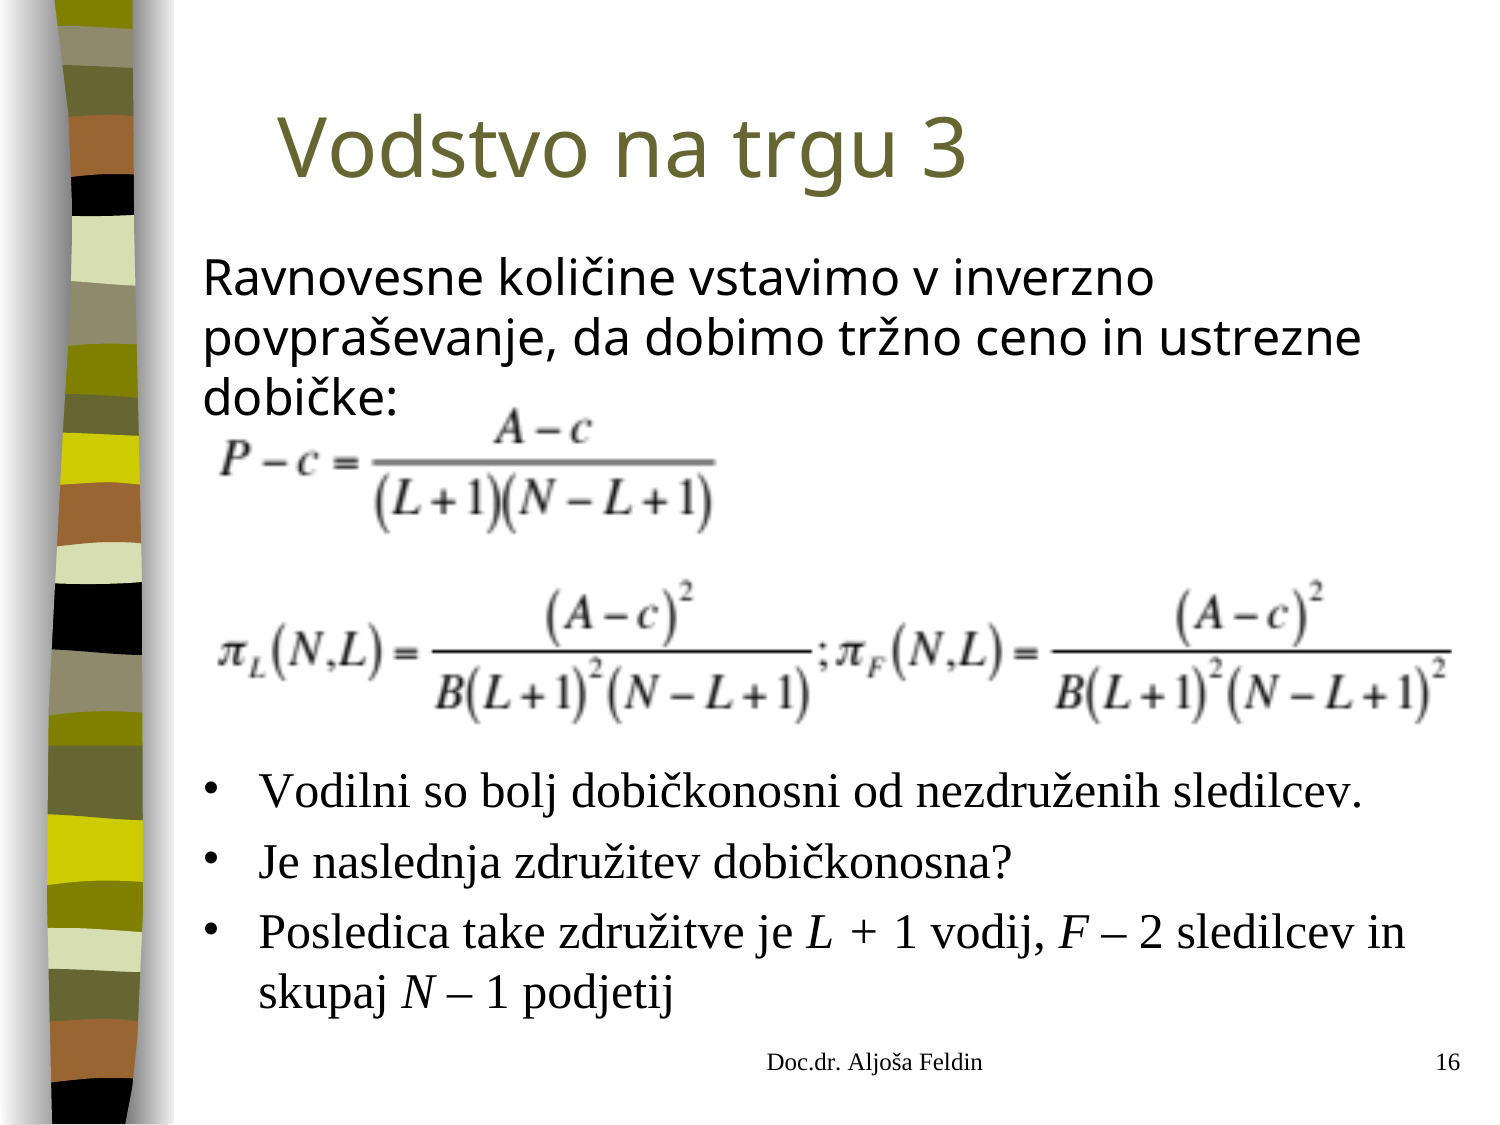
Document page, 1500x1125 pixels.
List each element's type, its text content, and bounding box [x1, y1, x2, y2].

chart [213, 575, 1453, 726]
chart [212, 399, 718, 538]
text_box <number> [1162, 1037, 1476, 1101]
text_box Vodstvo na trgu 3 [262, 24, 1476, 203]
text_box Vodilni so bolj dobičkonosni od nezdruženih sledilcev. Je naslednja združitev dobičkonosna? Posledica take združitve je L + 1 vodij, F – 2 sledilcev in skupaj N – 1 podjetij [187, 750, 1463, 988]
text_box Ravnovesne količine vstavimo v inverzno povpraševanje, da dobimo tržno ceno in ustrezne dobičke: [187, 237, 1463, 376]
text_box Doc.dr. Aljoša Feldin [637, 1037, 1113, 1101]
